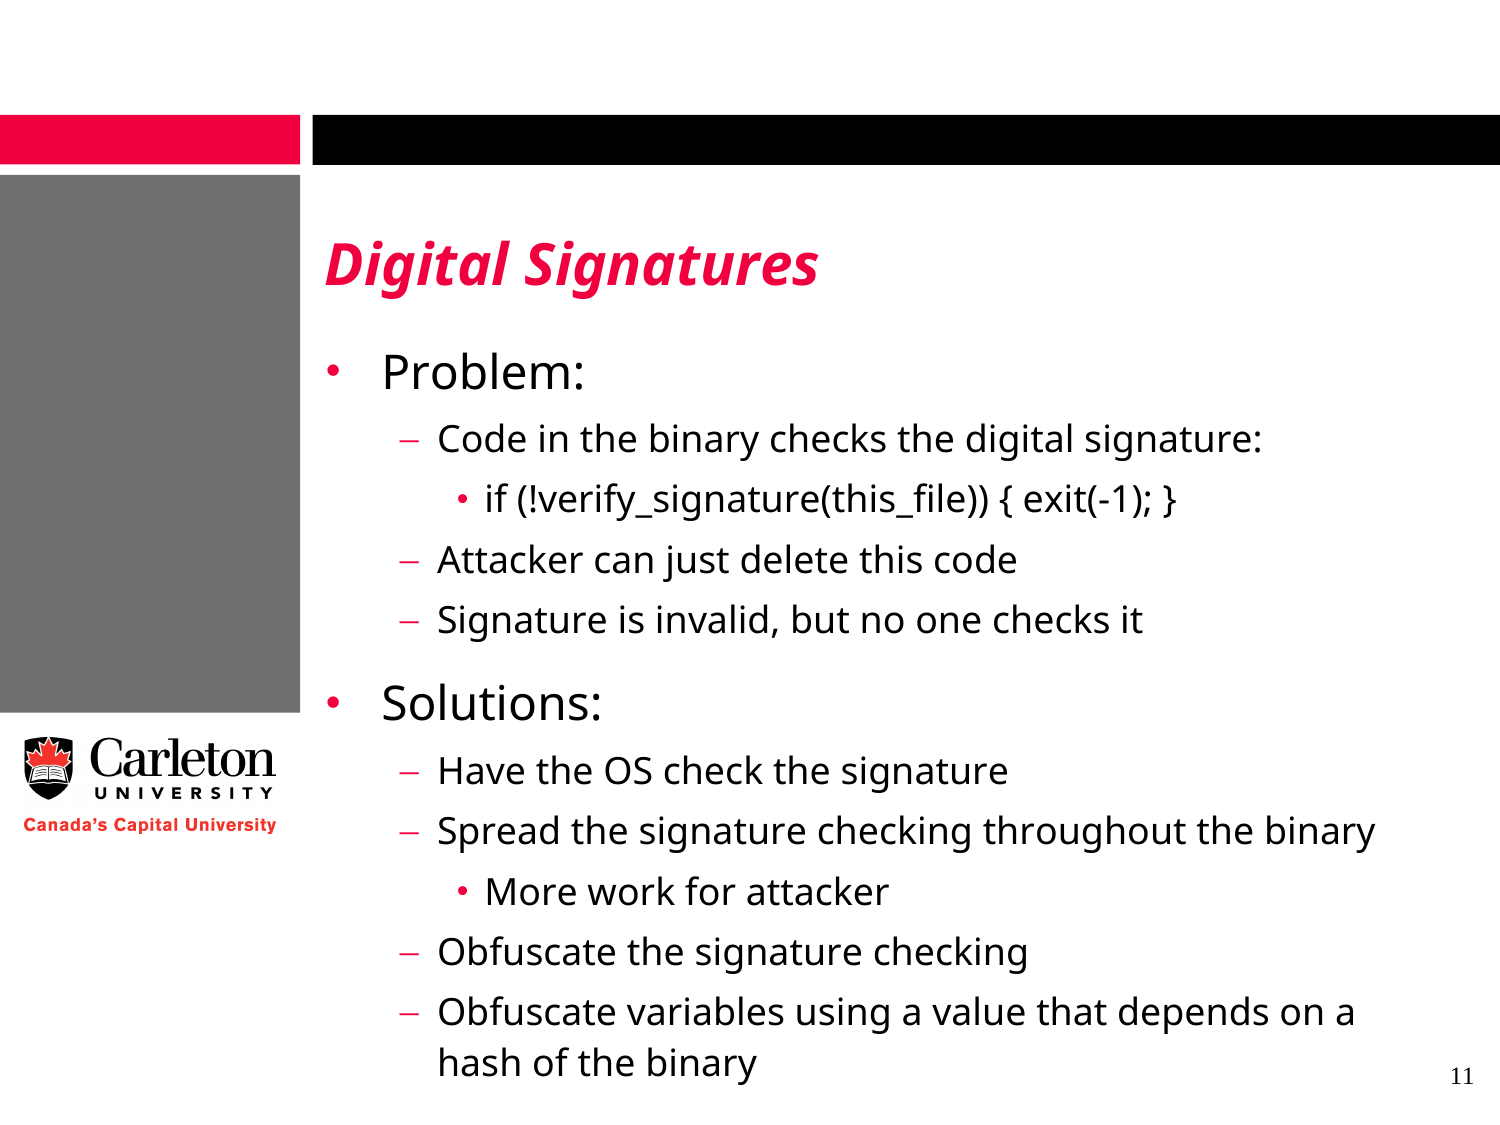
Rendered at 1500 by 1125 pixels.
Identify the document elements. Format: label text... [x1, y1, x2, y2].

picture [24, 737, 276, 834]
title Digital Signatures [324, 194, 1450, 324]
list Problem: Code in the binary checks the digital signature: if (!verify_signature(this_file)) { exit(-1); } Attacker can just delete this code Signature is invalid, but no one checks it Solutions: Have the OS check the signature Spread the signature checking throughout the binary More work for attacker Obfuscate the signature checking Obfuscate variables using a value that depends on a hash of the binary [324, 324, 1450, 1053]
